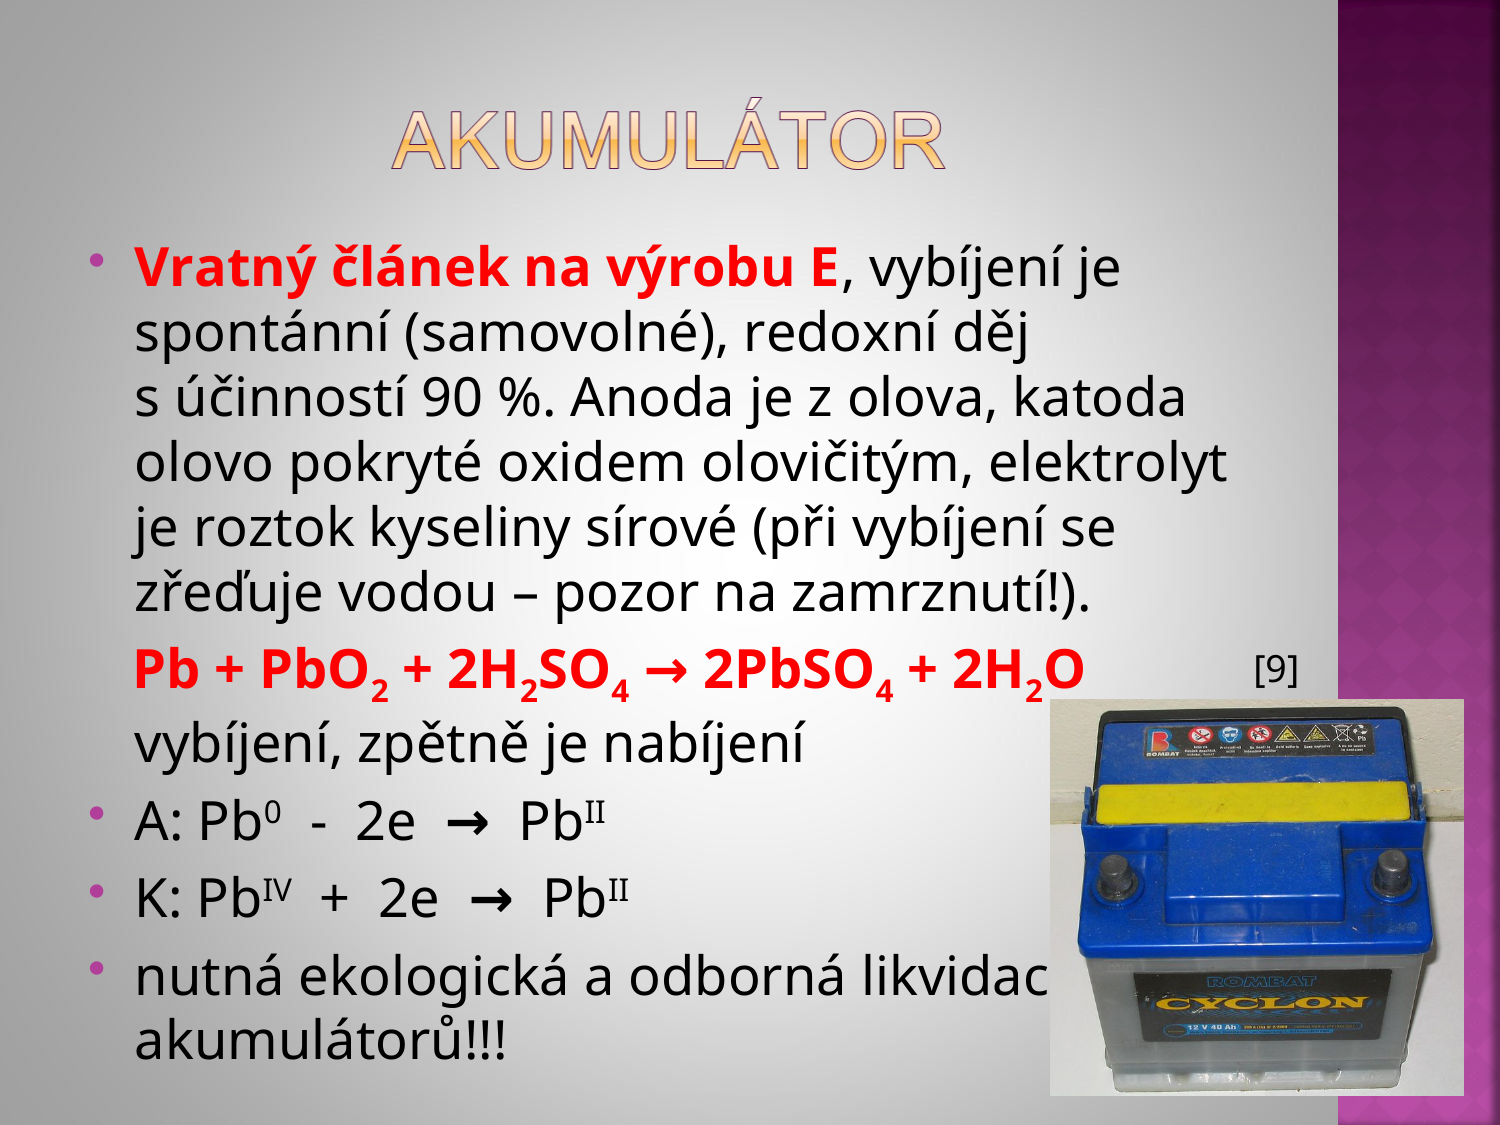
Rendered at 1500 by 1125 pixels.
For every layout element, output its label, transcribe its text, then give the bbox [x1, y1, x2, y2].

text_box [75, 53, 1264, 235]
text_box [9] [1238, 637, 1315, 743]
picture [0, 0, 1500, 1125]
list Vratný článek na výrobu E, vybíjení je spontánní (samovolné), redoxní děj s účinností 90 %. Anoda je z olova, katoda olovo pokryté oxidem olovičitým, elektrolyt je roztok kyseliny sírové (při vybíjení se zřeďuje vodou – pozor na zamrznutí!). Pb + PbO2 + 2H2SO4 → 2PbSO4 + 2H2O vybíjení, zpětně je nabíjení A: Pb0 - 2e → PbII K: PbIV + 2e → PbII nutná ekologická a odborná likvidace akumulátorů!!! [75, 224, 1263, 1125]
